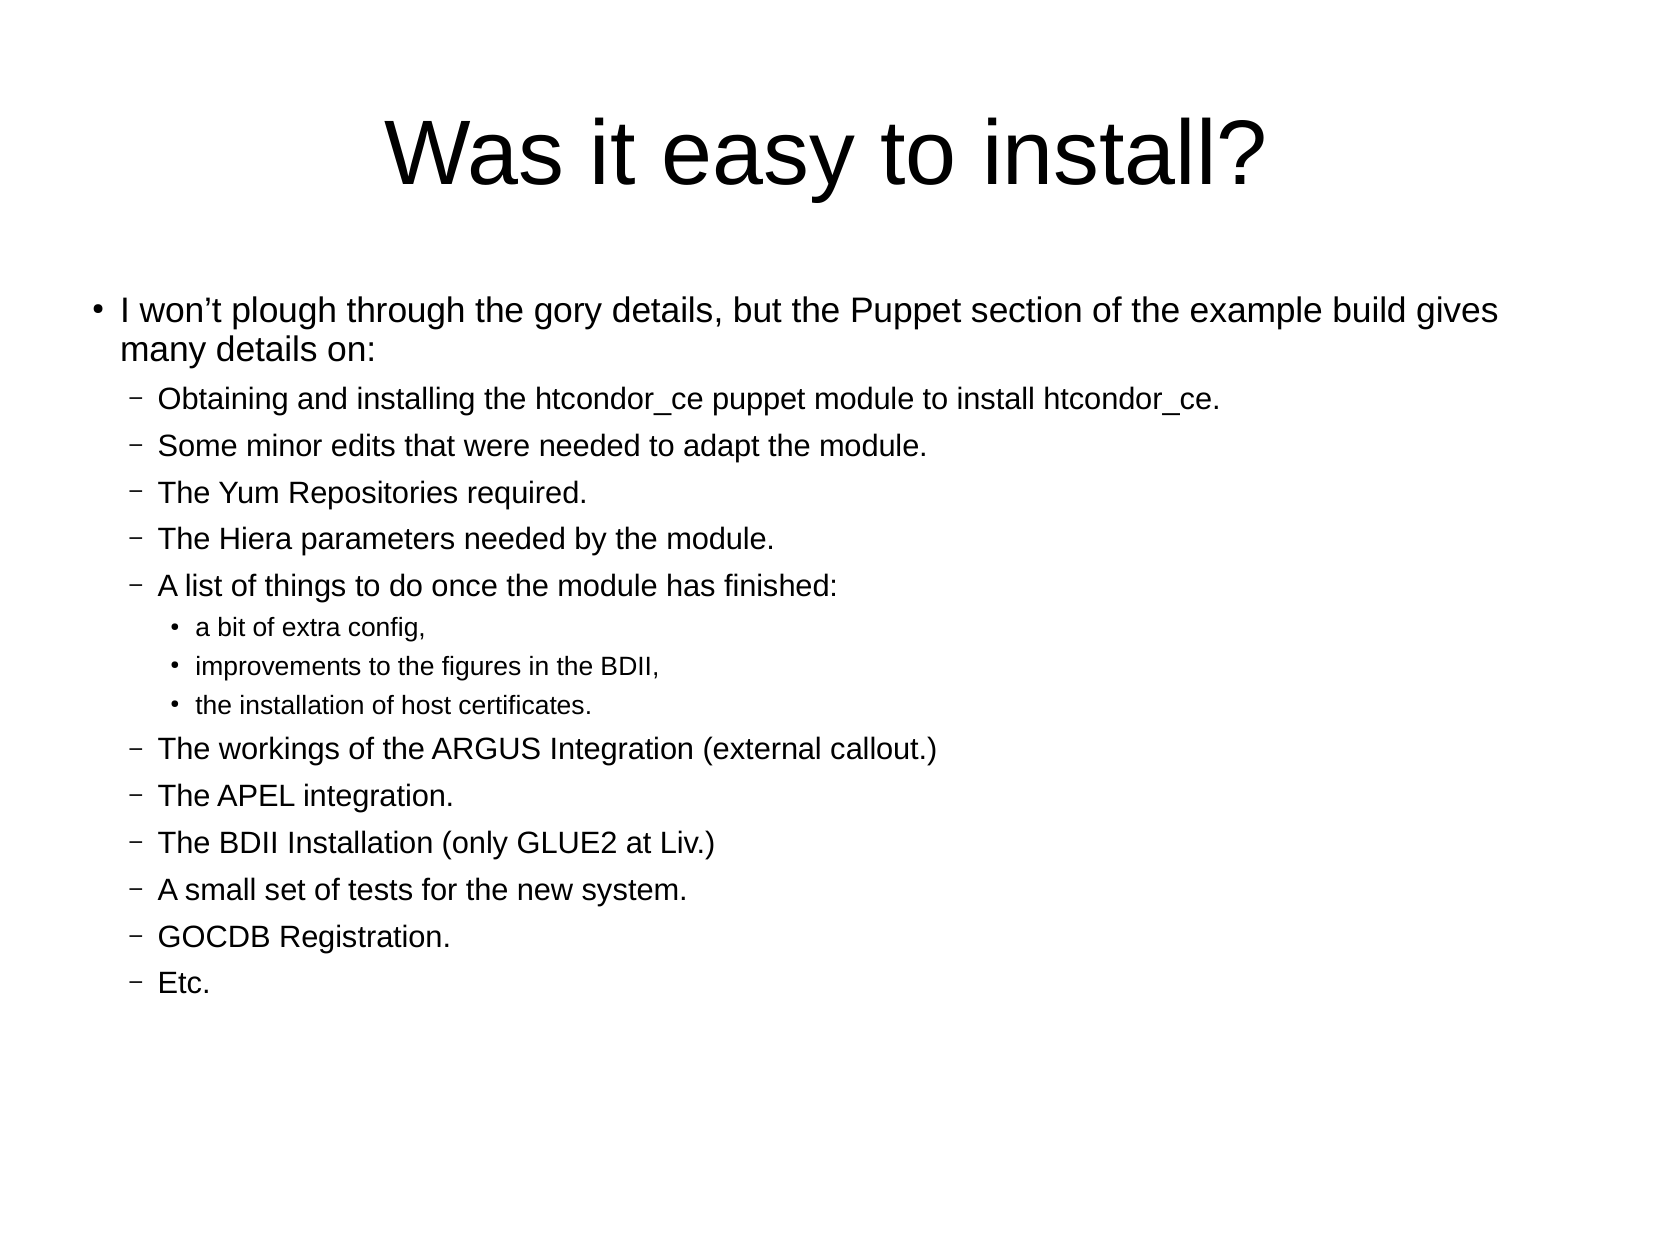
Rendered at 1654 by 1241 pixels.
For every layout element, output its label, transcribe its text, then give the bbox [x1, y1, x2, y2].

title Was it easy to install? [82, 49, 1571, 257]
list I won’t plough through the gory details, but the Puppet section of the example build gives many details on: Obtaining and installing the htcondor_ce puppet module to install htcondor_ce. Some minor edits that were needed to adapt the module. The Yum Repositories required. The Hiera parameters needed by the module. A list of things to do once the module has finished: a bit of extra config, improvements to the figures in the BDII, the installation of host certificates. The workings of the ARGUS Integration (external callout.) The APEL integration. The BDII Installation (only GLUE2 at Liv.) A small set of tests for the new system. GOCDB Registration. Etc. [82, 290, 1571, 1010]
